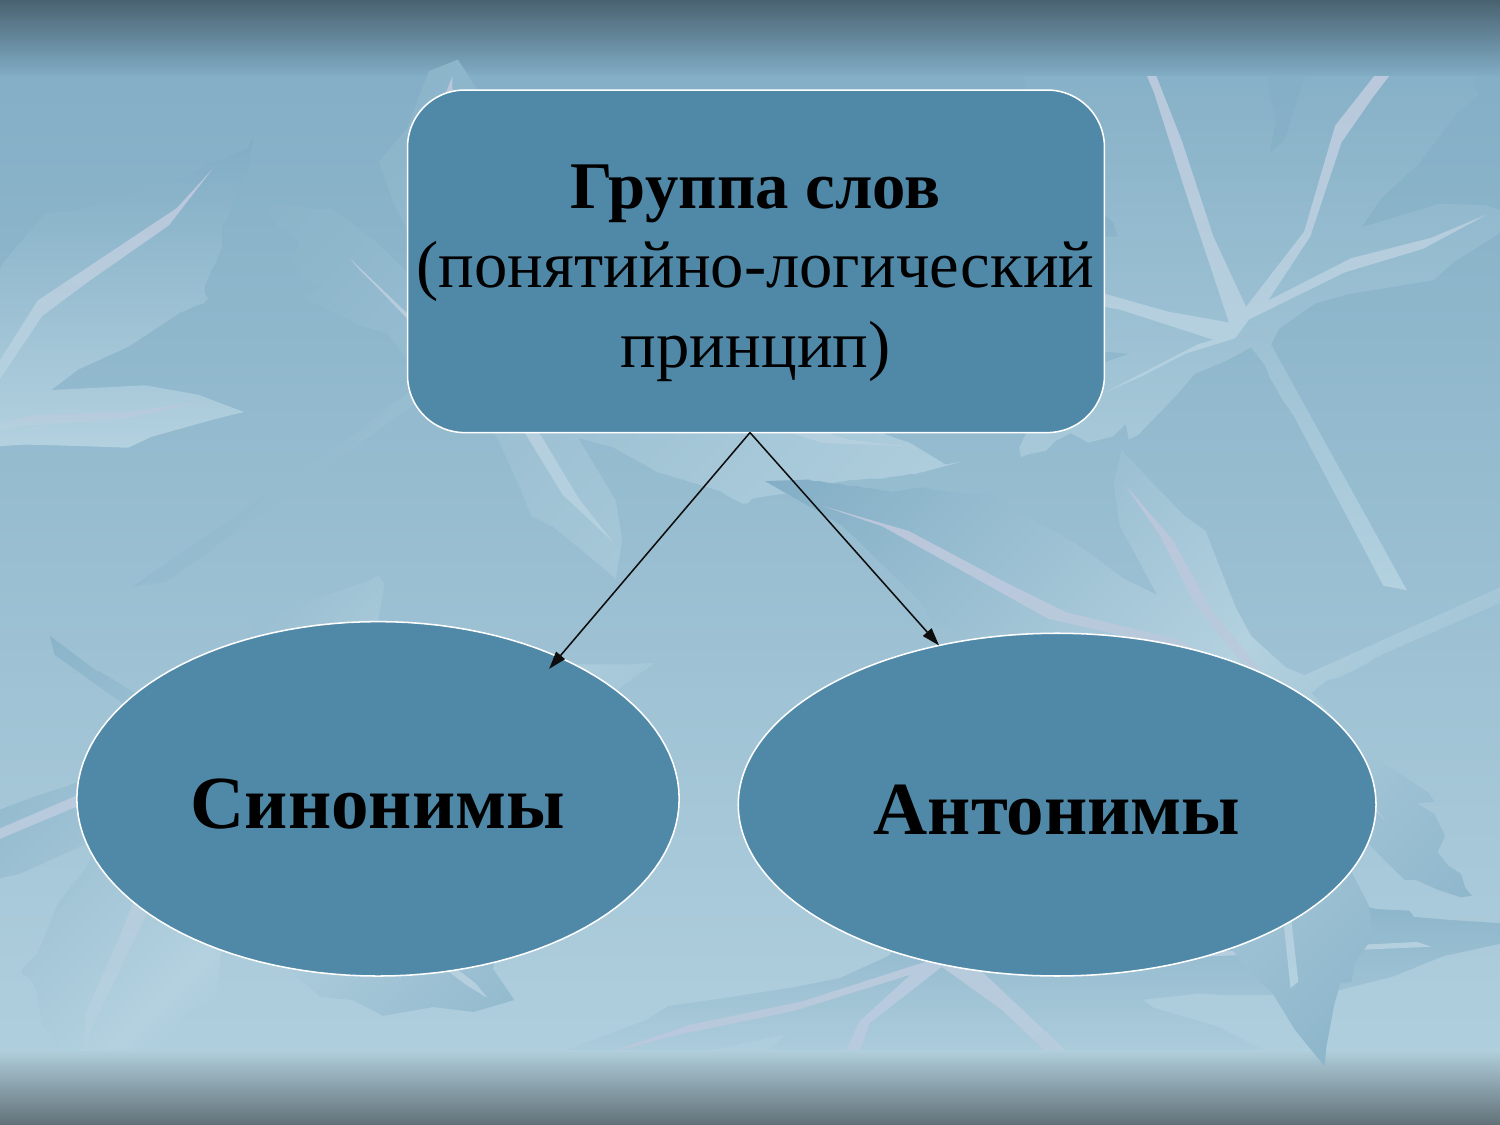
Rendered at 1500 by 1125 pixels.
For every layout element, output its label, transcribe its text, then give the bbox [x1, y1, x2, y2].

text_box Антонимы [738, 633, 1377, 977]
text_box Синонимы [76, 621, 680, 977]
text_box Группа слов (понятийно-логический принцип) [407, 90, 1105, 433]
